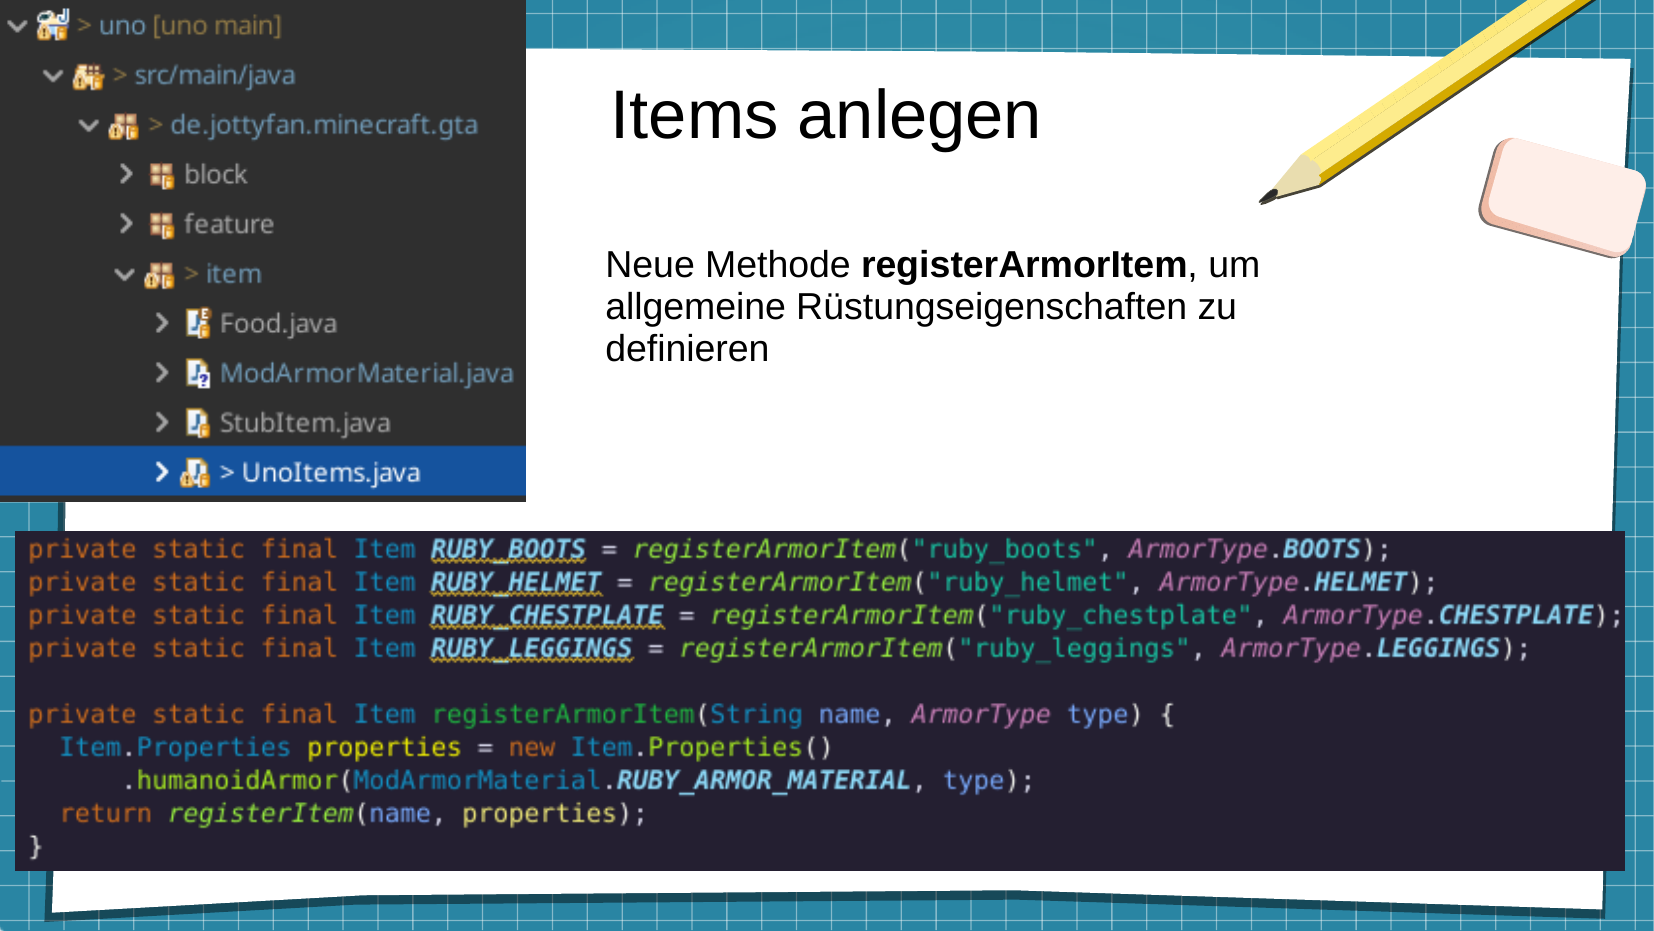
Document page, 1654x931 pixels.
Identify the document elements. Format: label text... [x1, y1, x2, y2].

picture [0, 0, 526, 502]
text_box Neue Methode registerArmorItem, um allgemeine Rüstungseigenschaften zu definieren [590, 236, 1388, 473]
title Items anlegen [526, 37, 1571, 193]
picture [15, 531, 1625, 871]
